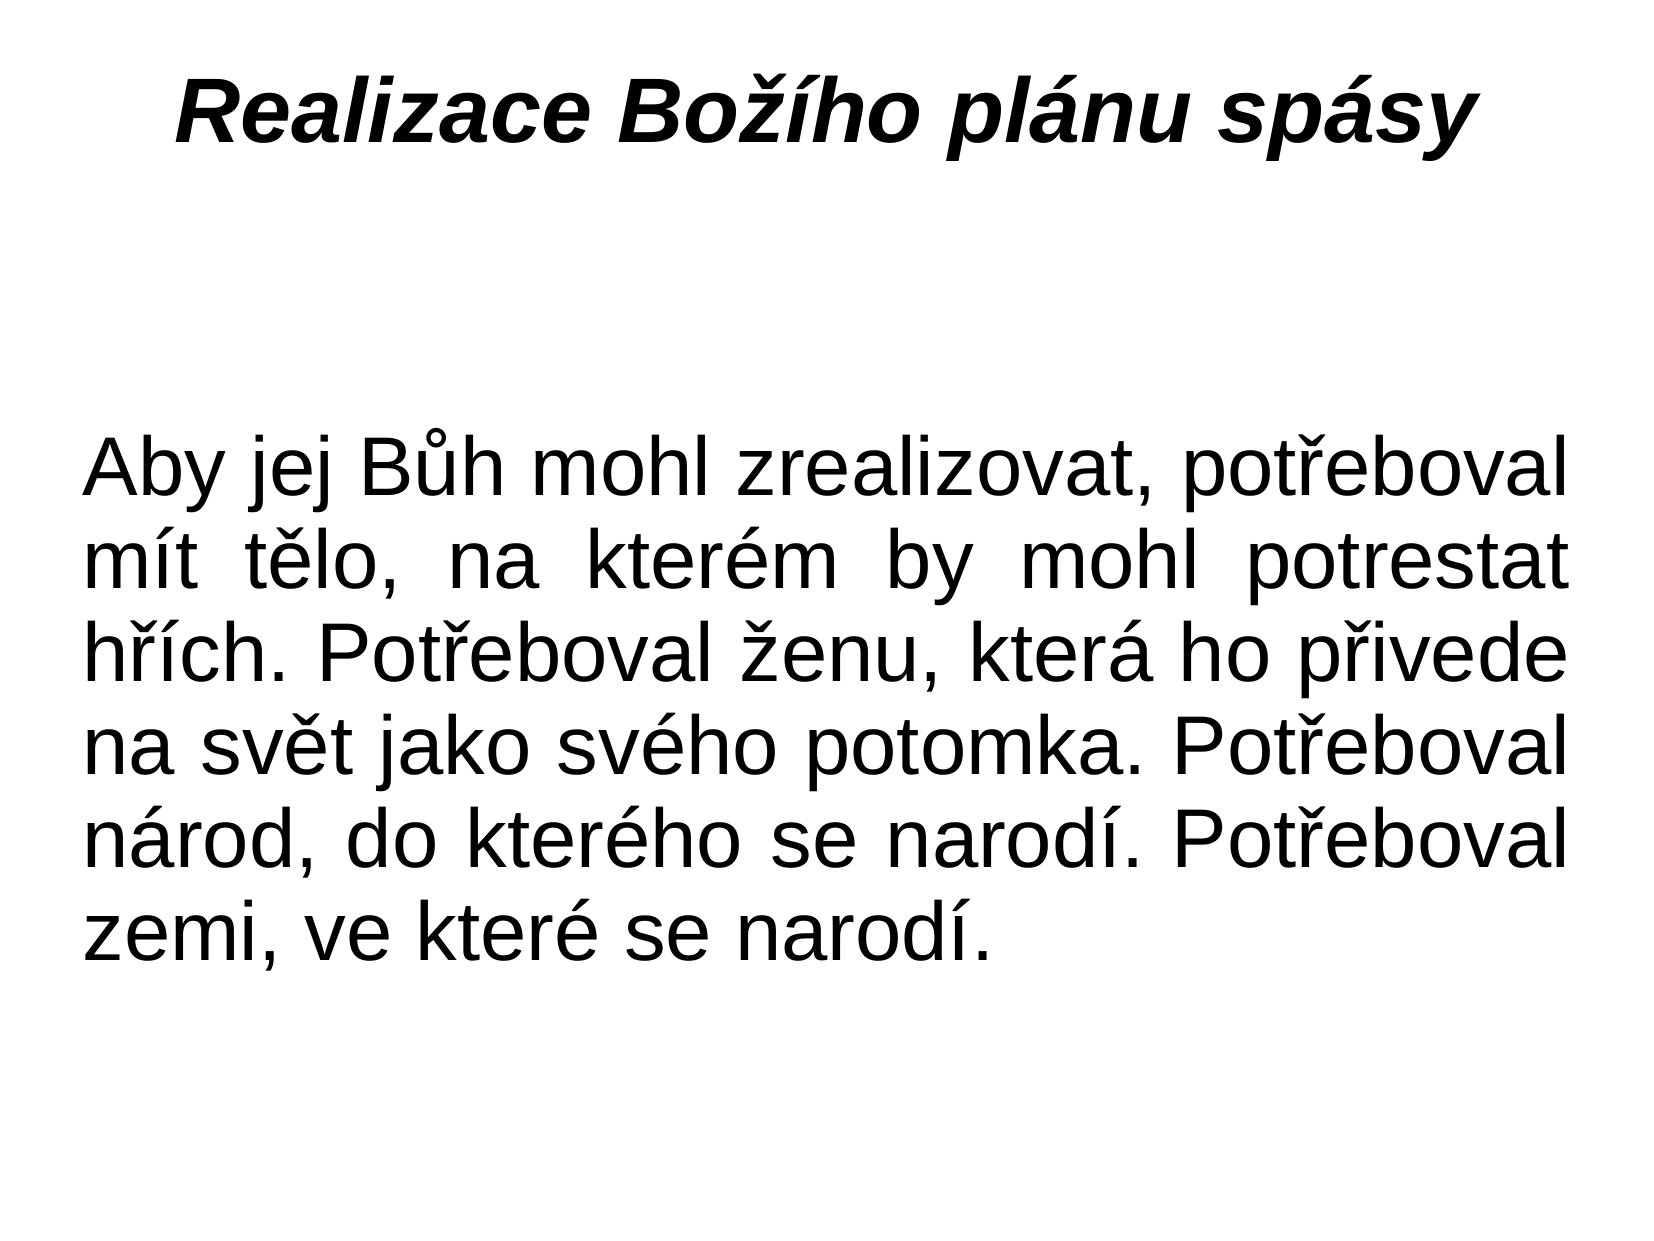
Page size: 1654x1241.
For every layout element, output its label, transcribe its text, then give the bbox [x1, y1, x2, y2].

title Realizace Božího plánu spásy [82, 7, 1571, 215]
subtitle Aby jej Bůh mohl zrealizovat, potřeboval mít tělo, na kterém by mohl potrestat hřích. Potřeboval ženu, která ho přivede na svět jako svého potomka. Potřeboval národ, do kterého se narodí. Potřeboval zemi, ve které se narodí. [82, 290, 1571, 1109]
